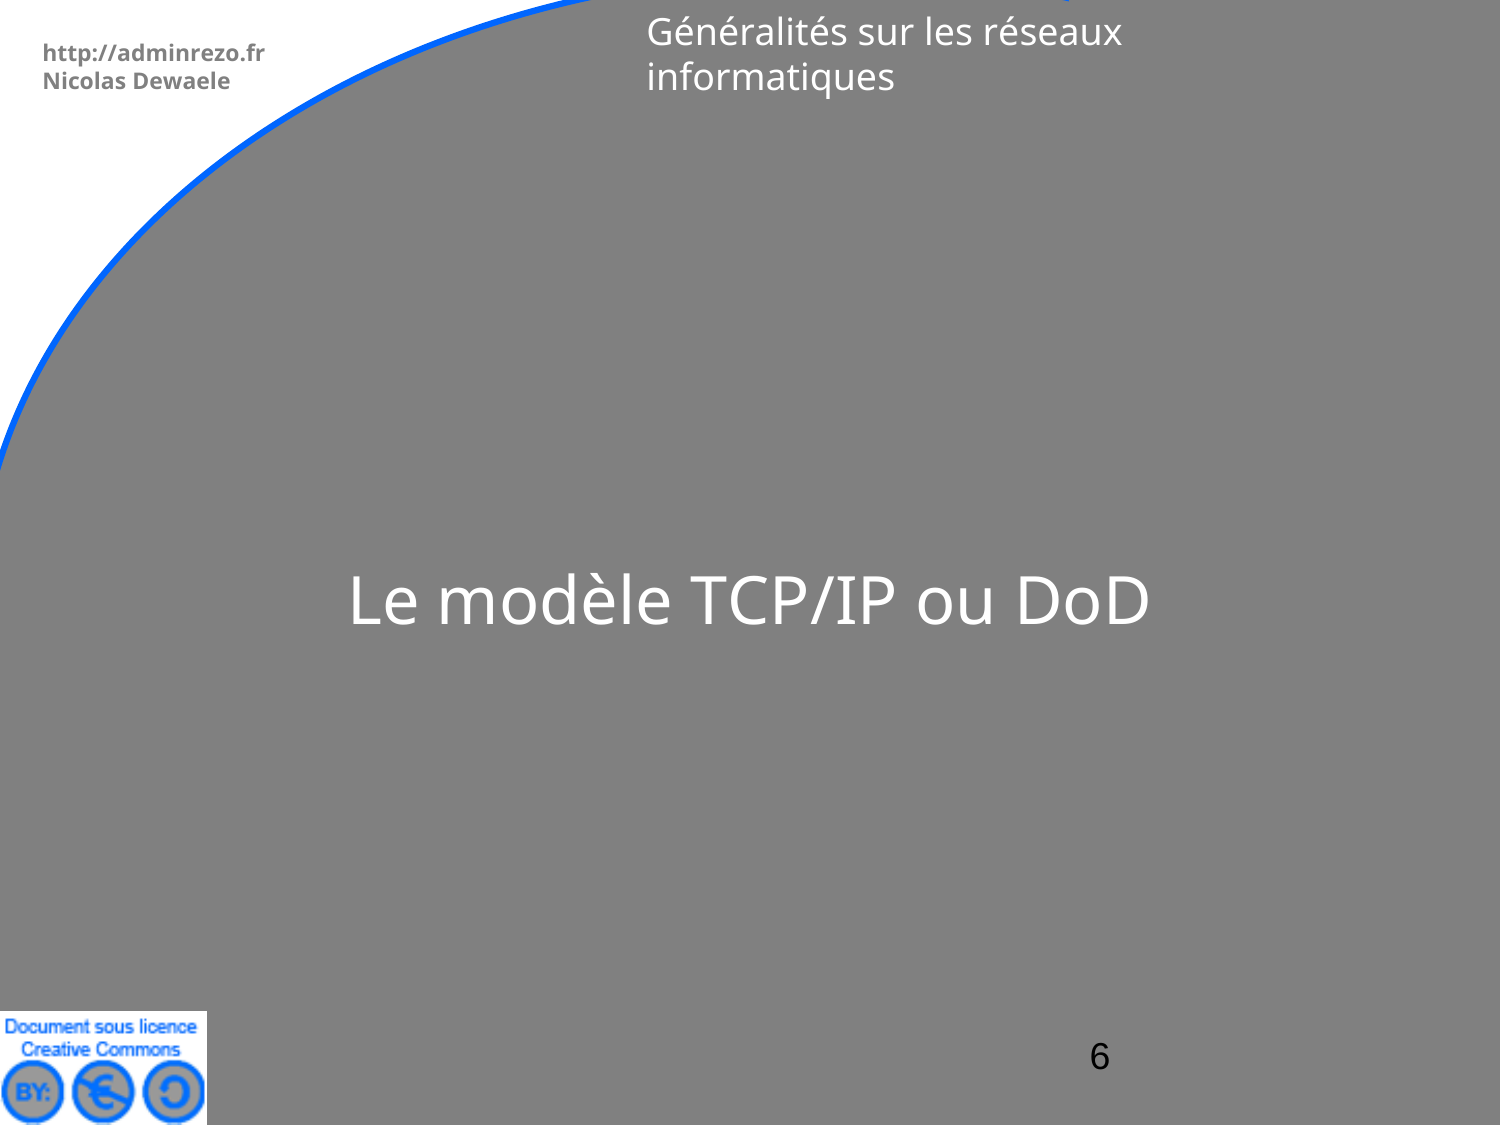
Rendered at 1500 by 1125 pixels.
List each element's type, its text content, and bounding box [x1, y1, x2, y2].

text_box Le modèle TCP/IP ou DoD [0, 550, 1500, 646]
picture [0, 1011, 207, 1125]
